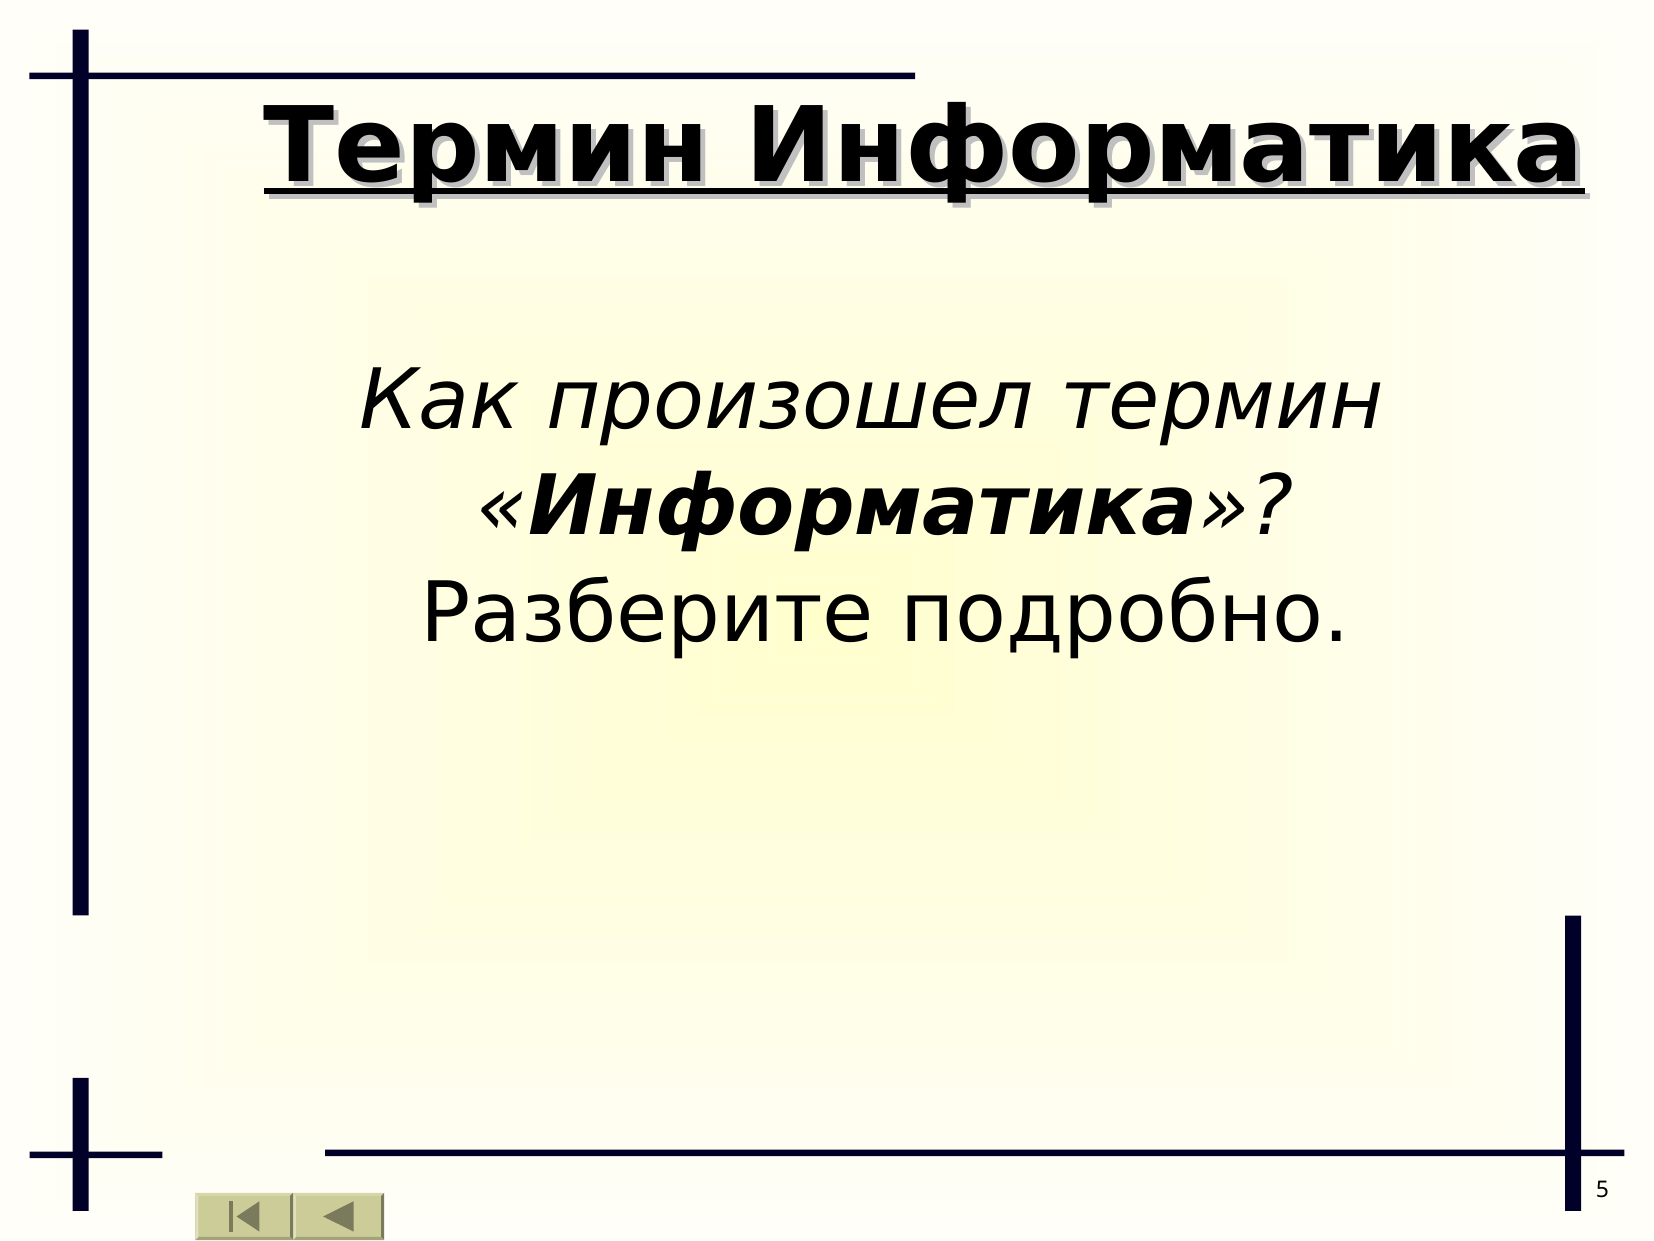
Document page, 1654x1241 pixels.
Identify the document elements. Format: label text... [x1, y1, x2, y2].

text_box Термин Информатика [195, 76, 1654, 214]
text_box [196, 1192, 385, 1241]
text_box Как произошел термин «Информатика»? Разберите подробно. [162, 333, 1609, 670]
